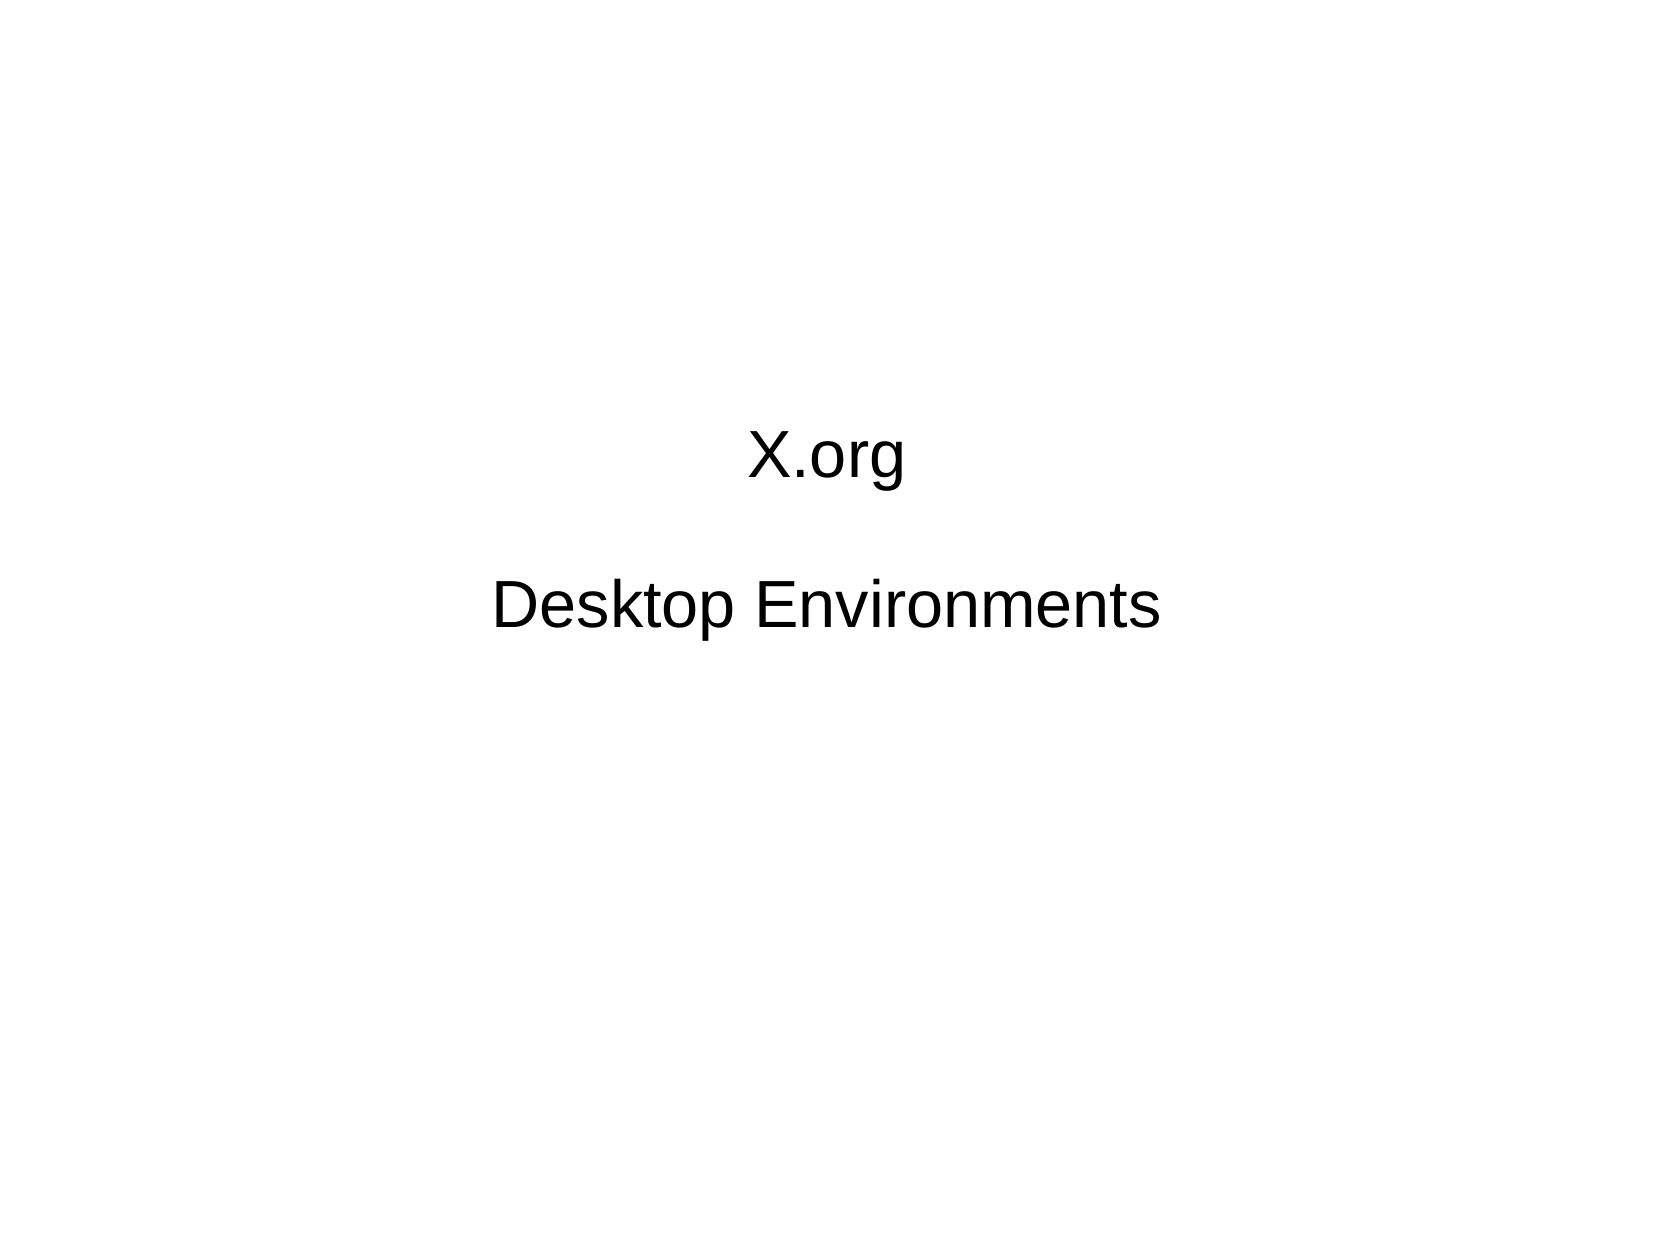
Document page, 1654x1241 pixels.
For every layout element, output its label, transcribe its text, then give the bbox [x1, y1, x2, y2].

subtitle X.org Desktop Environments [82, 49, 1571, 1010]
